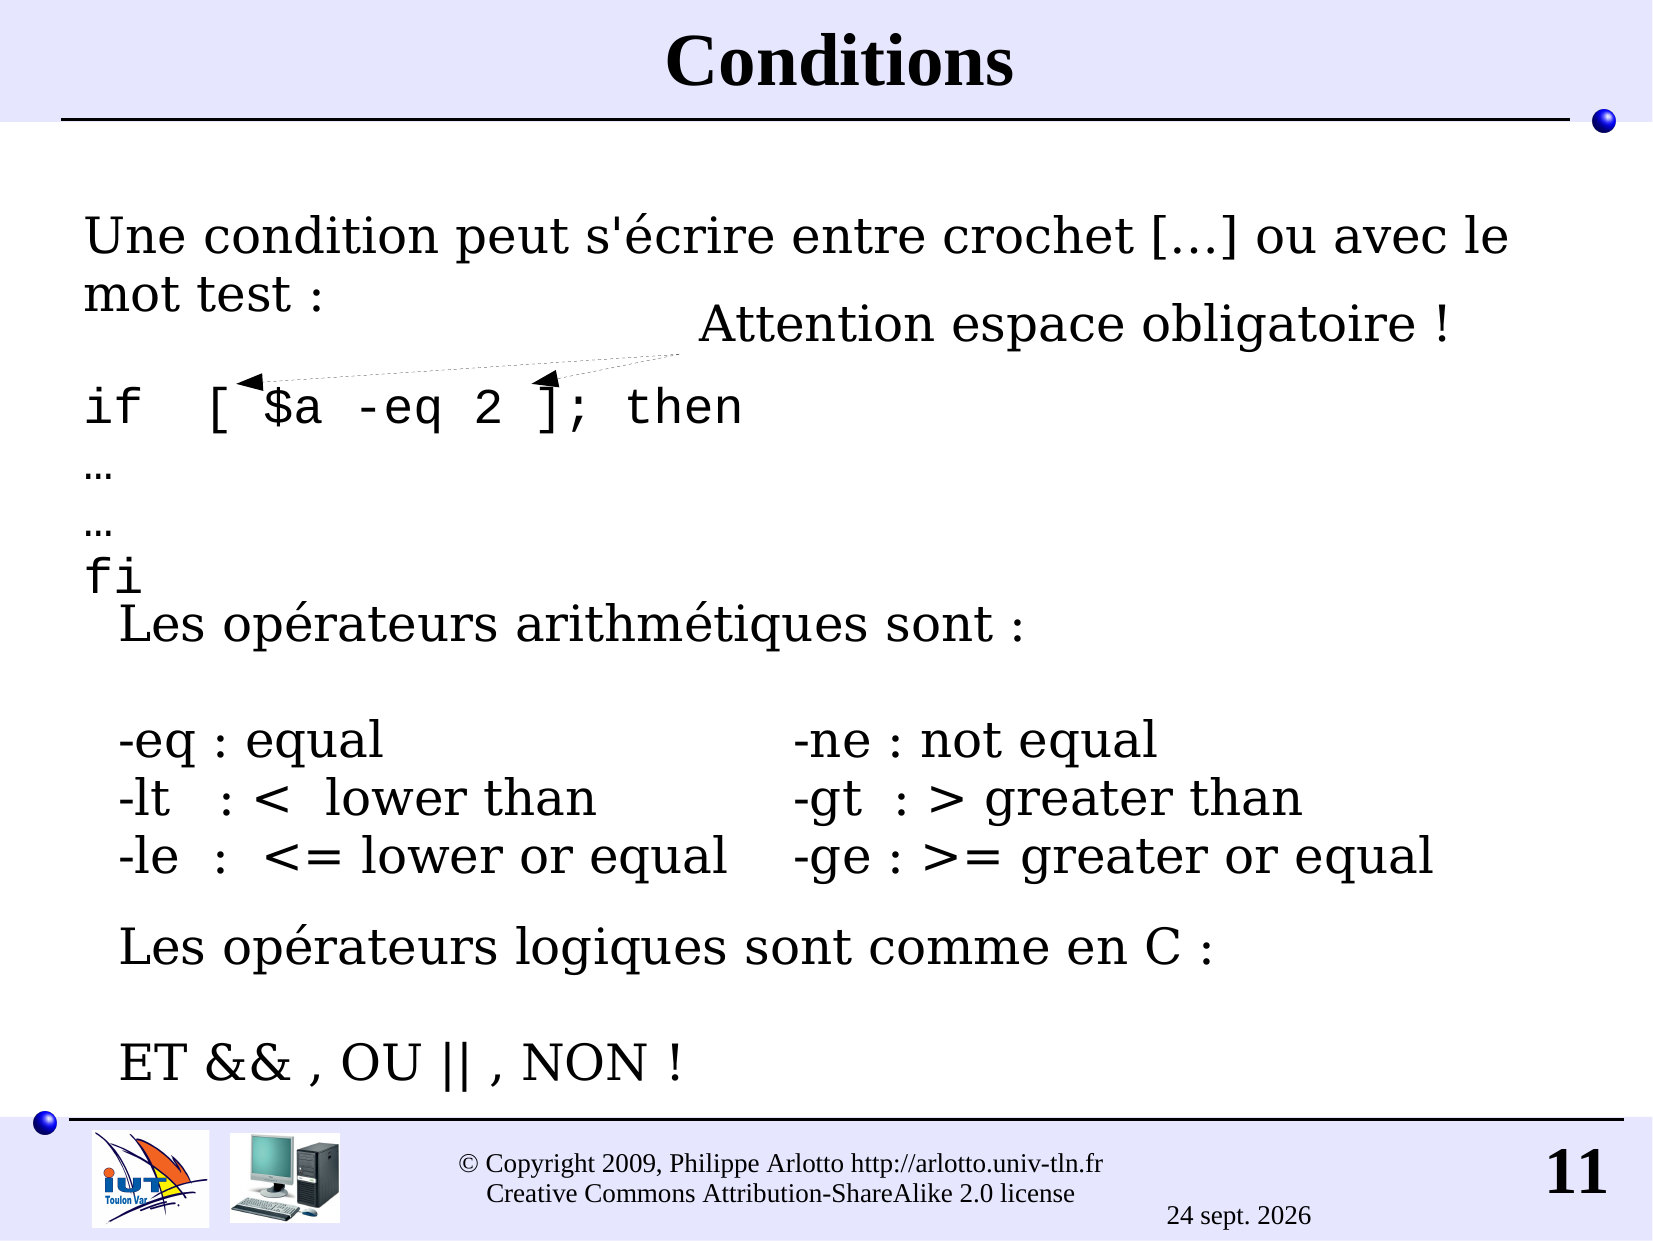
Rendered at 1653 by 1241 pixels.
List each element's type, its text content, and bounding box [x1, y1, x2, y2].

picture [230, 1133, 340, 1223]
text_box Les opérateurs logiques sont comme en C : ET && , OU || , NON ! [118, 917, 1447, 1093]
title Conditions [95, 11, 1585, 110]
text_box Attention espace obligatoire ! [699, 295, 1454, 354]
text_box Les opérateurs arithmétiques sont : -eq : equal -ne : not equal -lt : < lower than -gt : > greater than -le : <= lower or equal -ge : >= greater or equal [118, 594, 1435, 886]
text_box Une condition peut s'écrire entre crochet […] ou avec le mot test : if [ $a -eq 2 ]; then … … fi [83, 206, 1512, 609]
